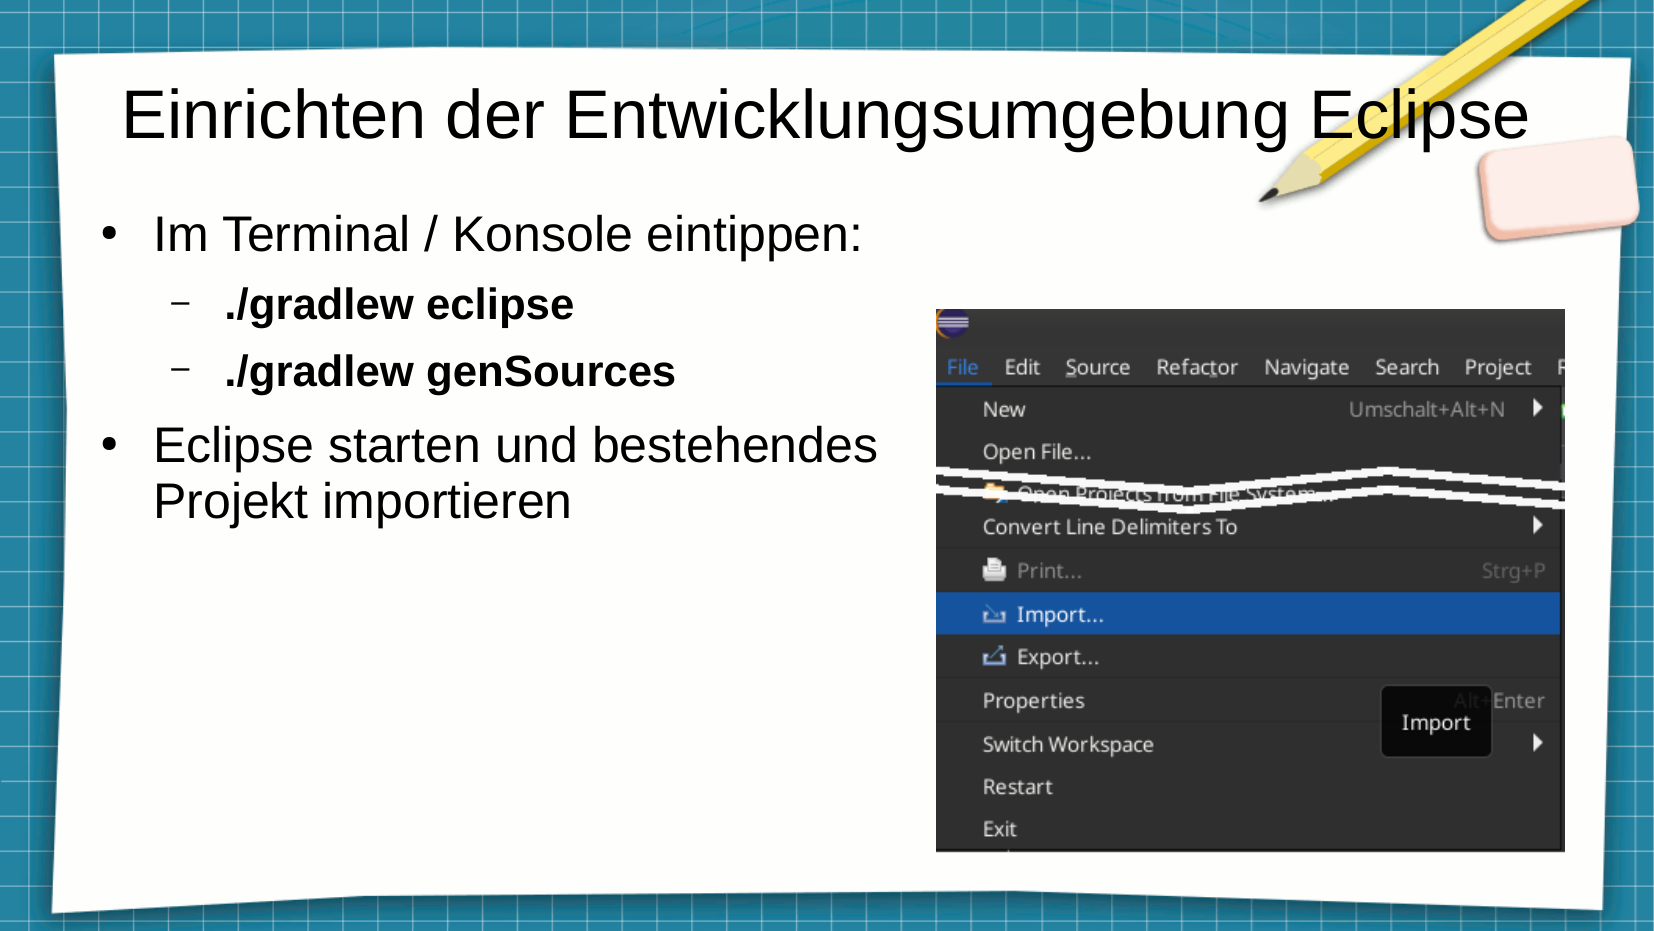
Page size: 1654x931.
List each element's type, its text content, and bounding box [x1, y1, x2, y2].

title Einrichten der Entwicklungsumgebung Eclipse [82, 37, 1571, 193]
picture [0, 0, 1654, 931]
list Im Terminal / Konsole eintippen: ./gradlew eclipse ./gradlew genSources Eclipse starten und bestehendes Projekt importieren [82, 206, 975, 532]
